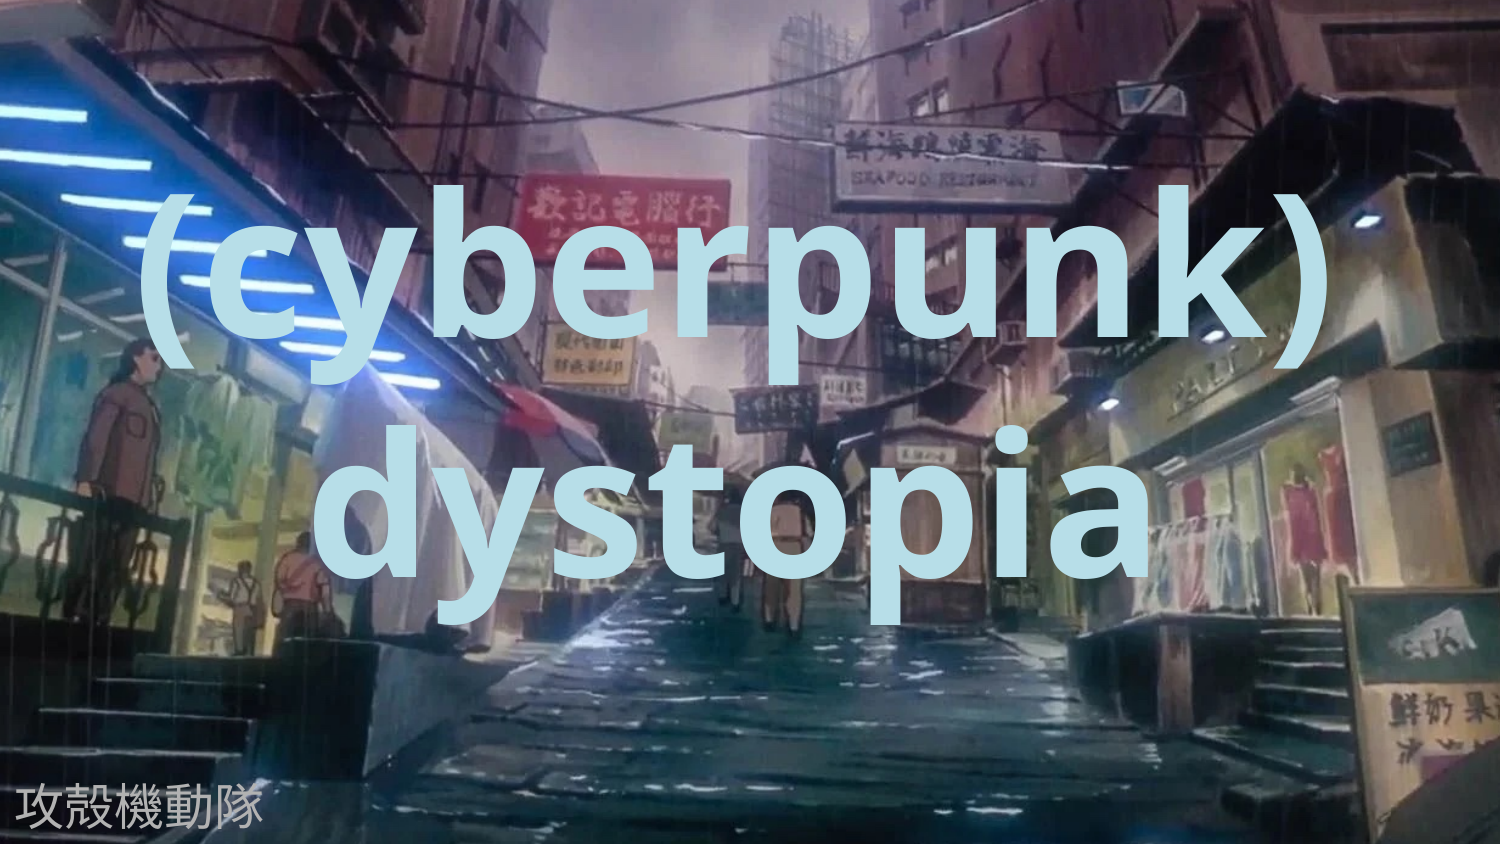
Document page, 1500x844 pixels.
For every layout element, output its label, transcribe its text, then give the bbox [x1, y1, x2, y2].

text_box (cyberpunk) dystopia [119, 129, 1350, 625]
text_box 攻殻機動隊 [0, 767, 280, 843]
picture [0, 0, 1500, 844]
text_box (cyberpunk) dystopia [900, 490, 942, 555]
